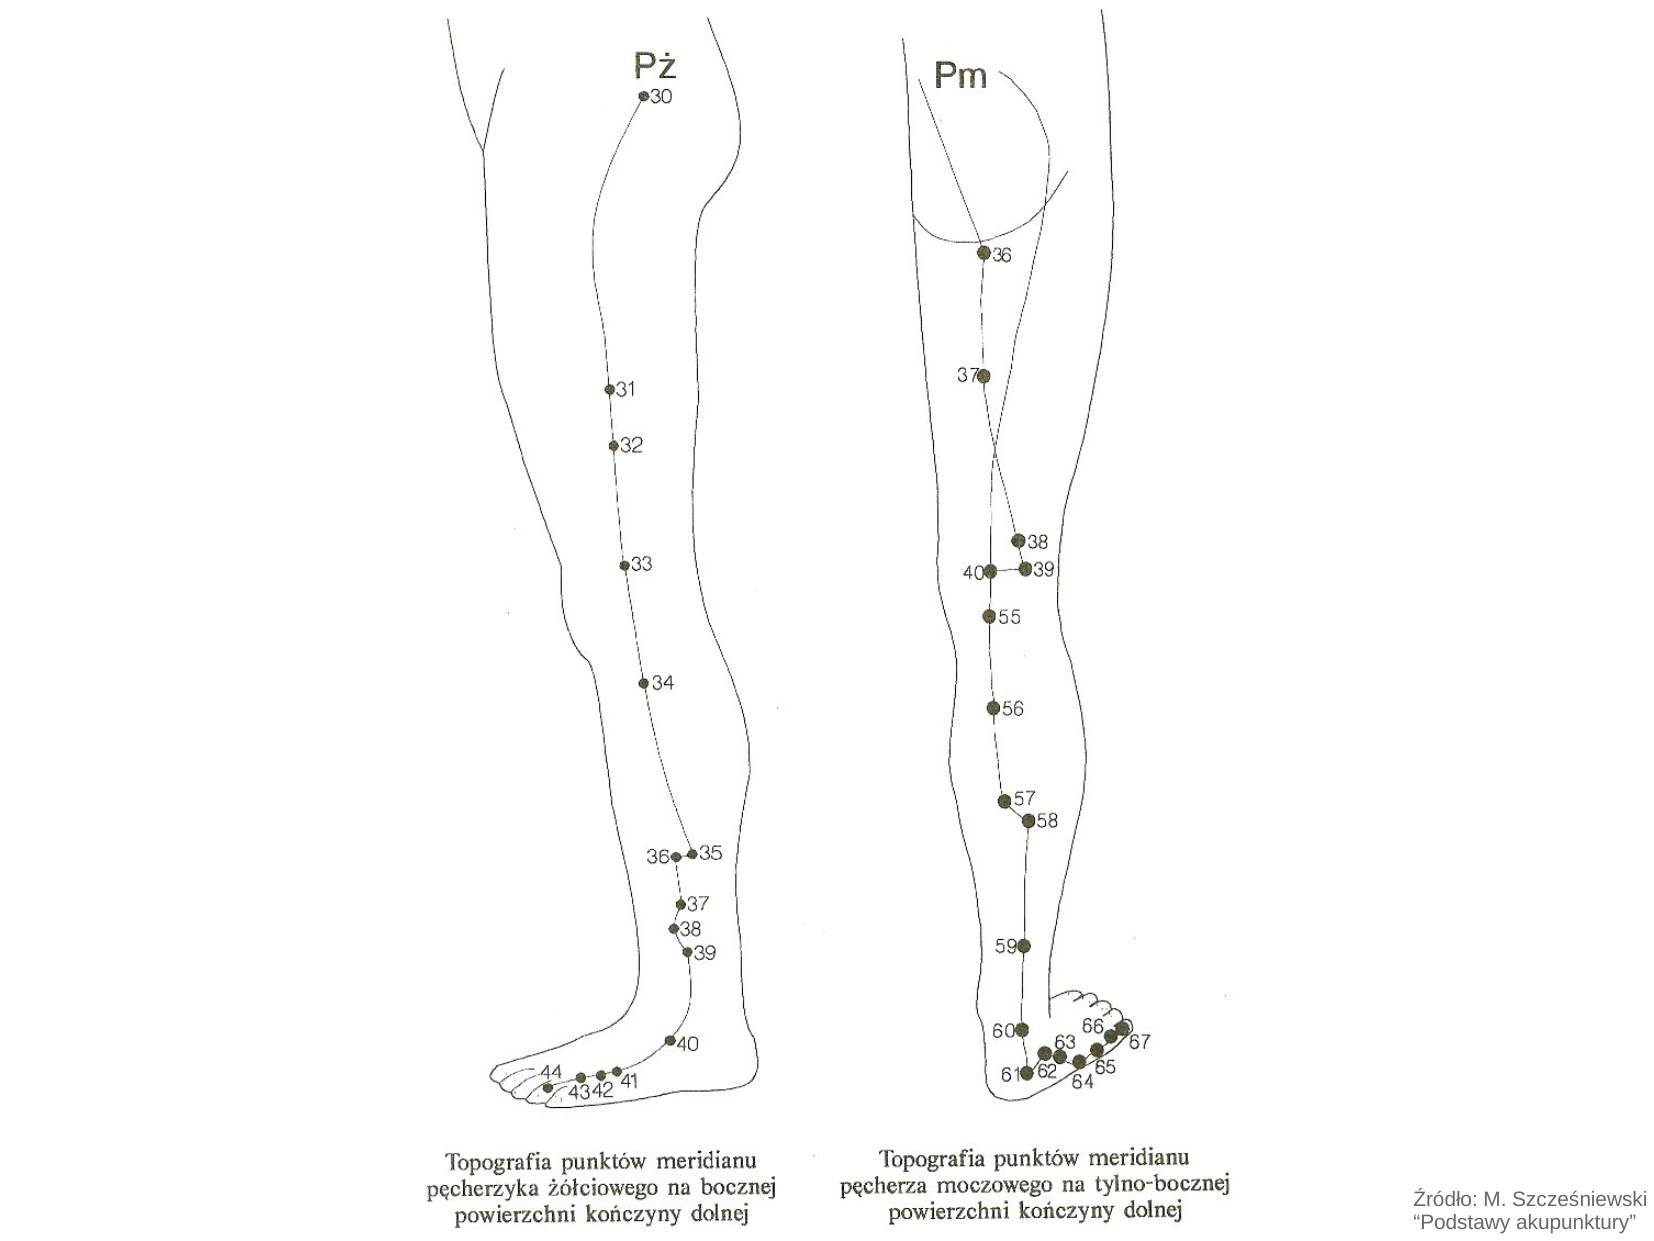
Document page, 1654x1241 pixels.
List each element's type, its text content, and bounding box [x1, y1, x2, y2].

text_box Źródło: M. Szcześniewski “Podstawy akupunktury” [1407, 1181, 1654, 1241]
picture [407, 0, 1246, 1241]
